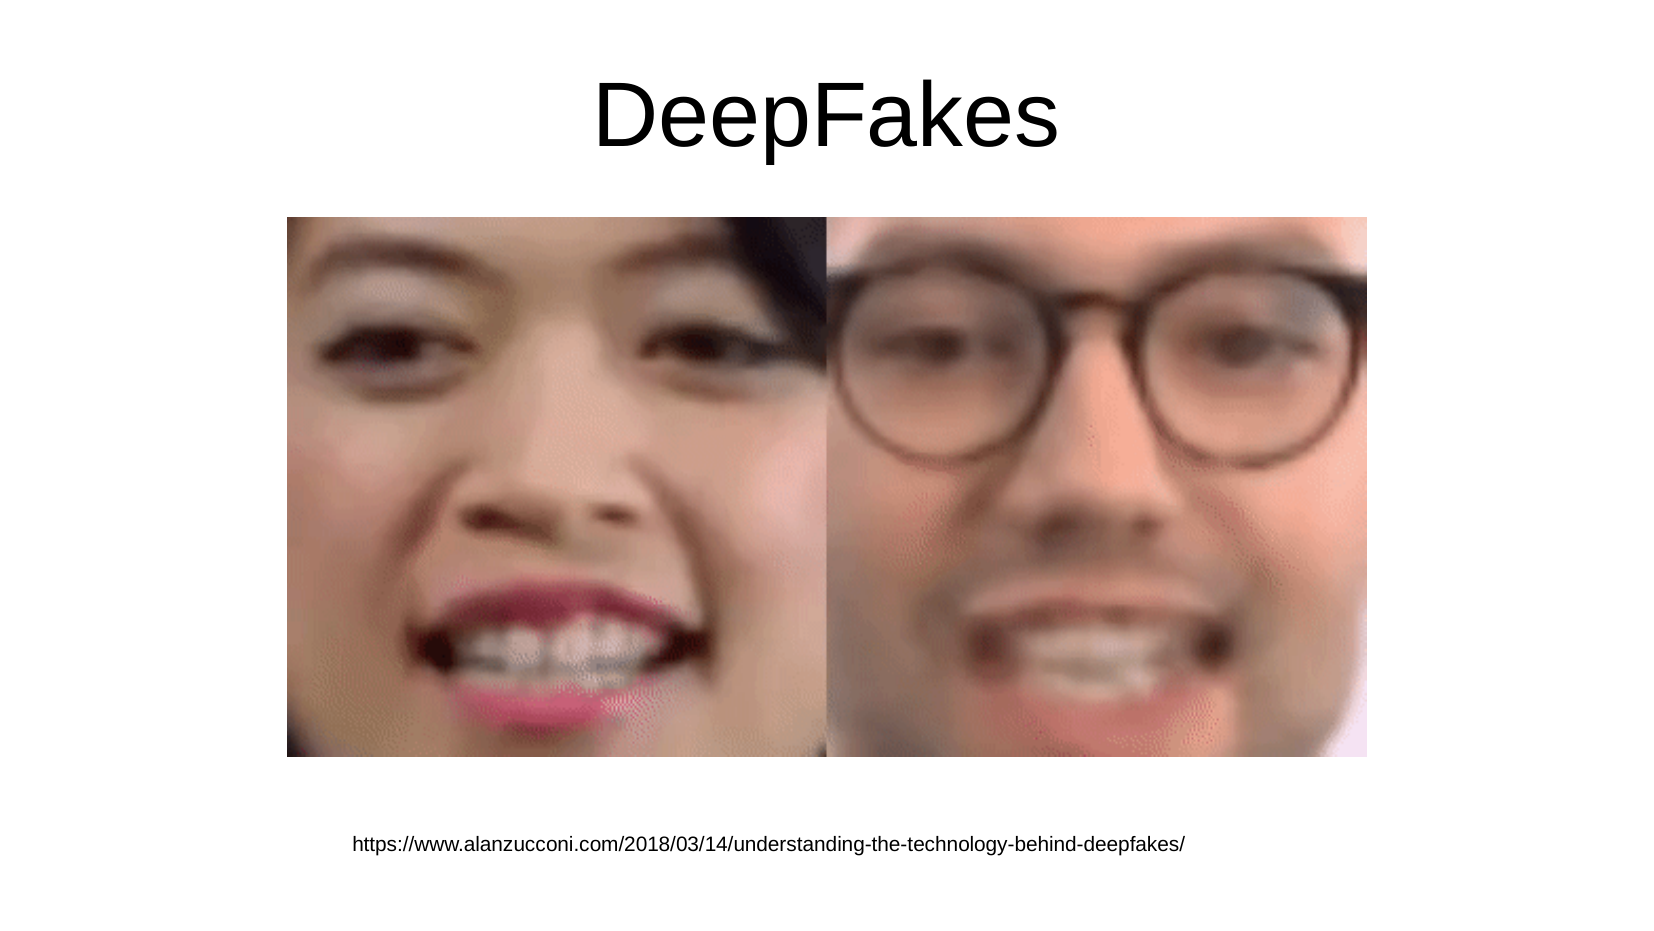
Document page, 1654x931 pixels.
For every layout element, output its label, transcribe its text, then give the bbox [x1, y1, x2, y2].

picture [287, 217, 1367, 758]
title DeepFakes [82, 37, 1571, 193]
text_box https://www.alanzucconi.com/2018/03/14/understanding-the-technology-behind-deepfakes/ [337, 825, 1313, 887]
